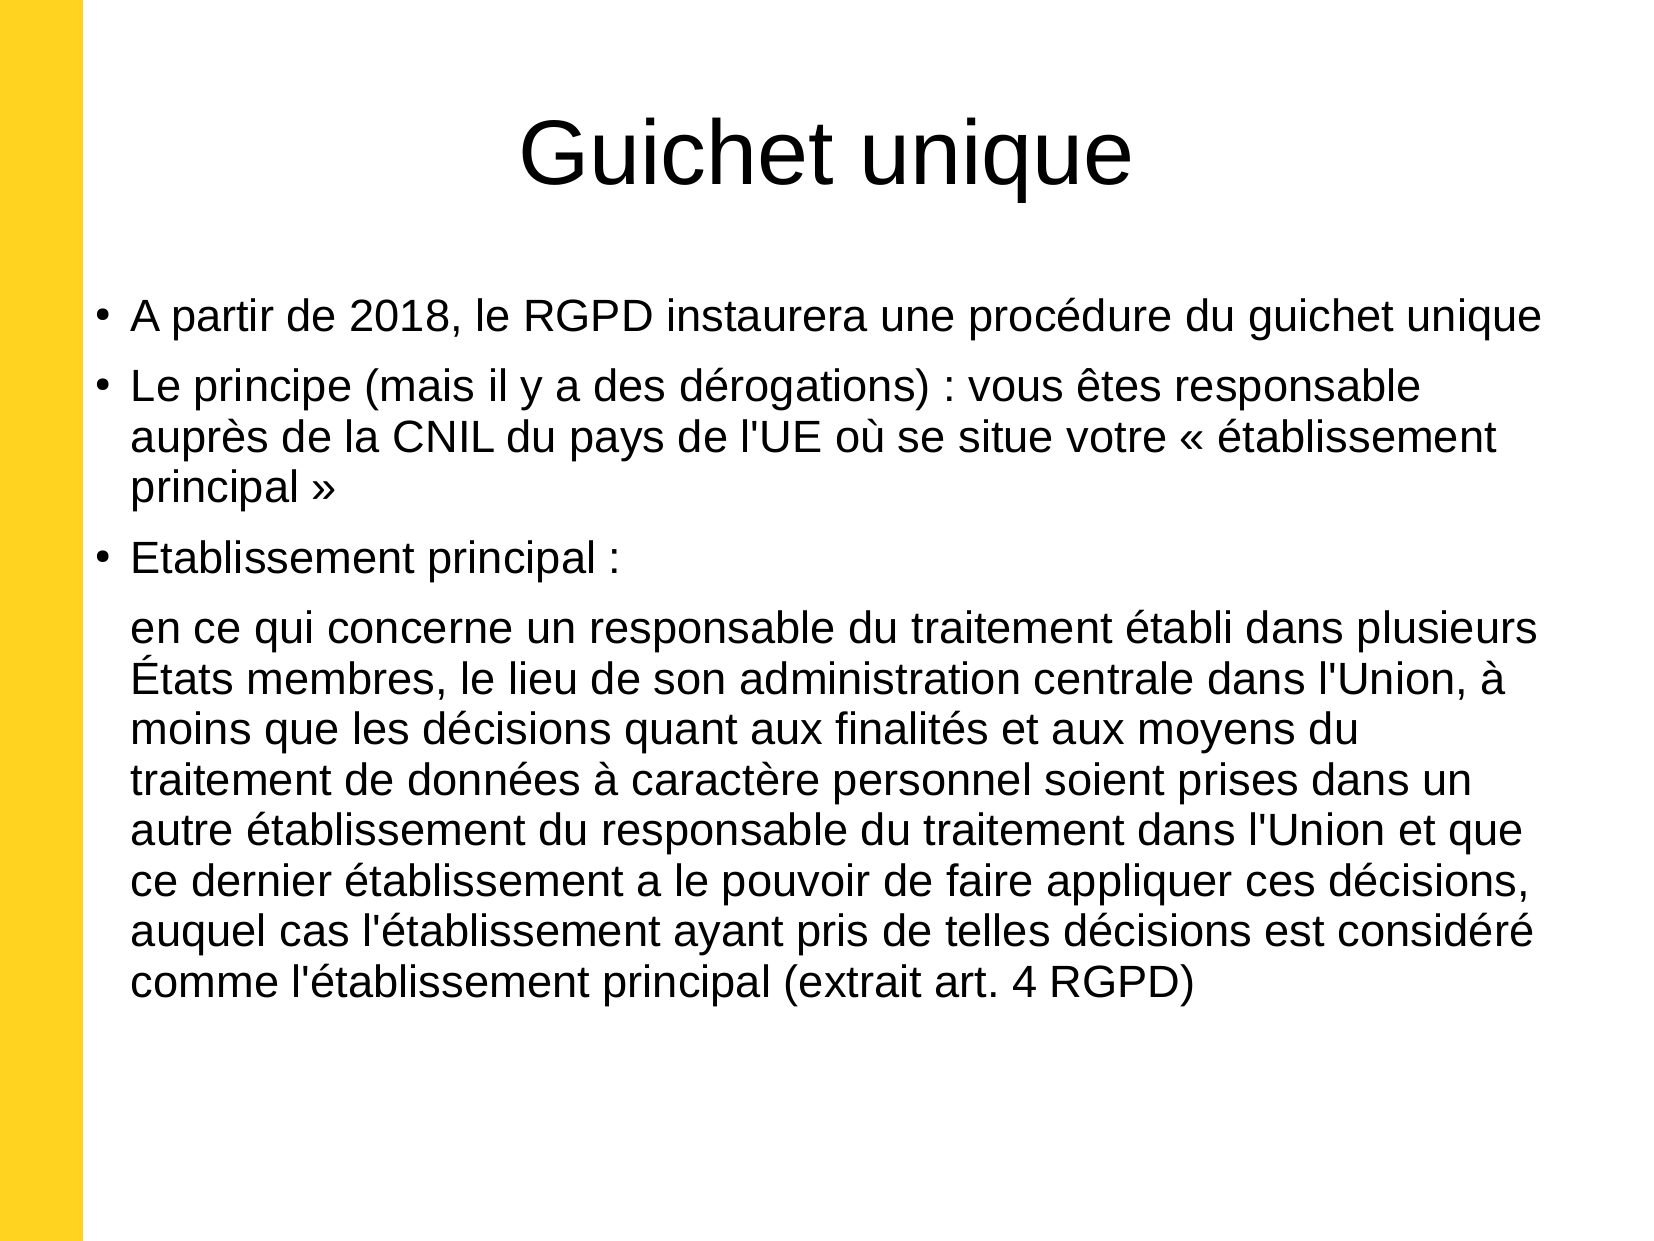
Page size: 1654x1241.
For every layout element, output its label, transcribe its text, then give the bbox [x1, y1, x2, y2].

list A partir de 2018, le RGPD instaurera une procédure du guichet unique Le principe (mais il y a des dérogations) : vous êtes responsable auprès de la CNIL du pays de l'UE où se situe votre « établissement principal » Etablissement principal : en ce qui concerne un responsable du traitement établi dans plusieurs États membres, le lieu de son administration centrale dans l'Union, à moins que les décisions quant aux finalités et aux moyens du traitement de données à caractère personnel soient prises dans un autre établissement du responsable du traitement dans l'Union et que ce dernier établissement a le pouvoir de faire appliquer ces décisions, auquel cas l'établissement ayant pris de telles décisions est considéré comme l'établissement principal (extrait art. 4 RGPD) [83, 290, 1571, 1010]
title Guichet unique [83, 49, 1571, 257]
text_box [0, 0, 83, 1241]
